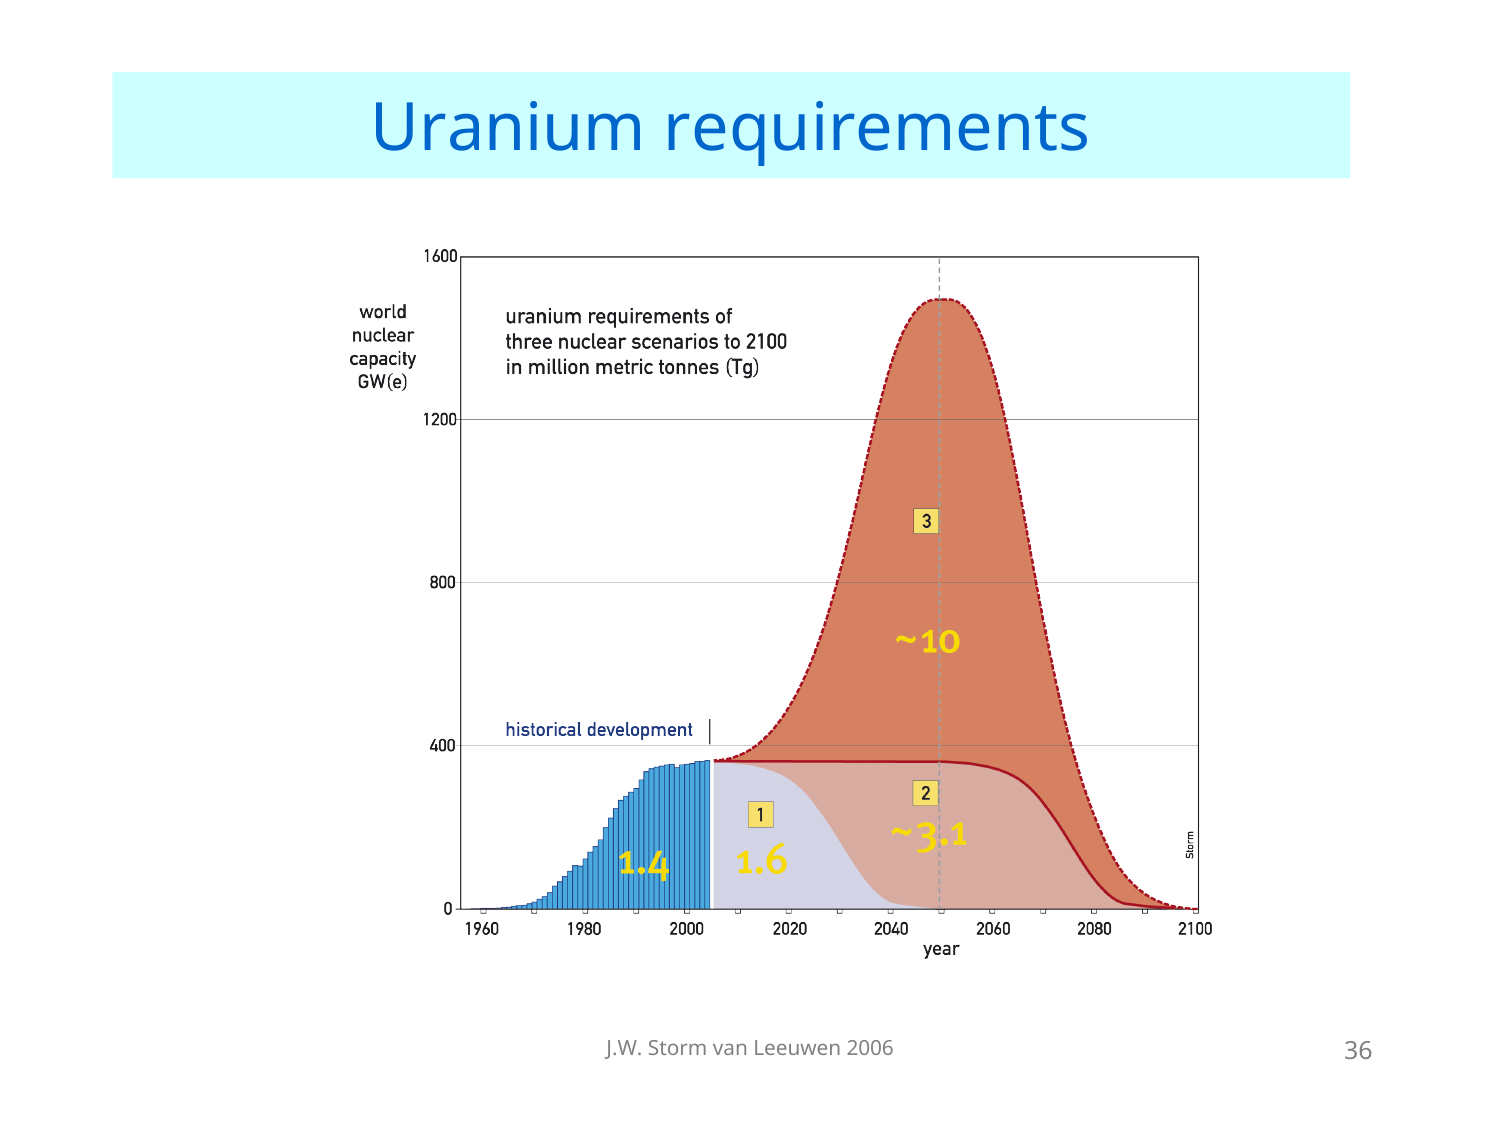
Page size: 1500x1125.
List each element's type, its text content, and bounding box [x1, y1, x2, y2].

title Uranium requirements [112, 74, 1350, 175]
picture [350, 249, 1212, 959]
